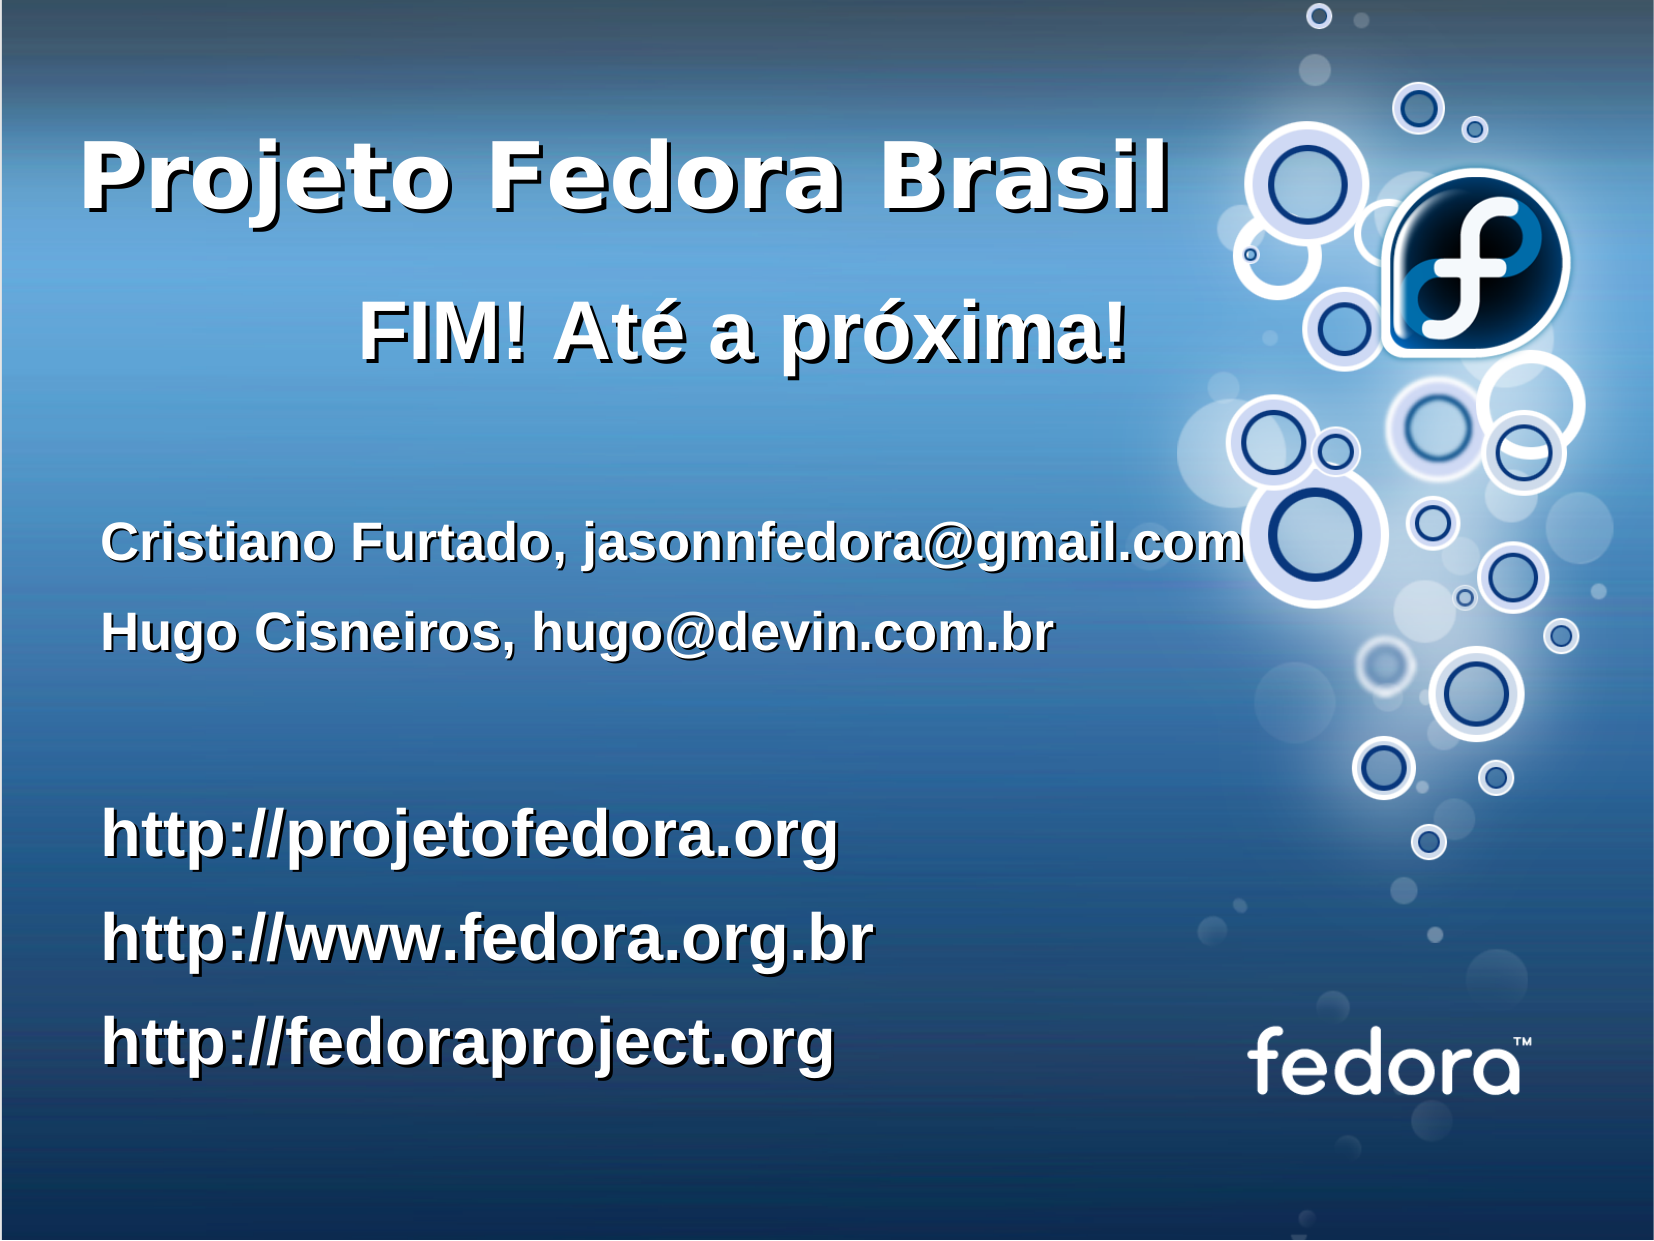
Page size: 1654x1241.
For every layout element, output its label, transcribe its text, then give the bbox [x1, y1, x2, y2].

list FIM! Até a próxima! Cristiano Furtado, jasonnfedora@gmail.com Hugo Cisneiros, hugo@devin.com.br http://projetofedora.org http://www.fedora.org.br http://fedoraproject.org [82, 284, 1388, 1103]
title Projeto Fedora Brasil [76, 73, 1565, 281]
picture [1, 0, 1654, 1240]
